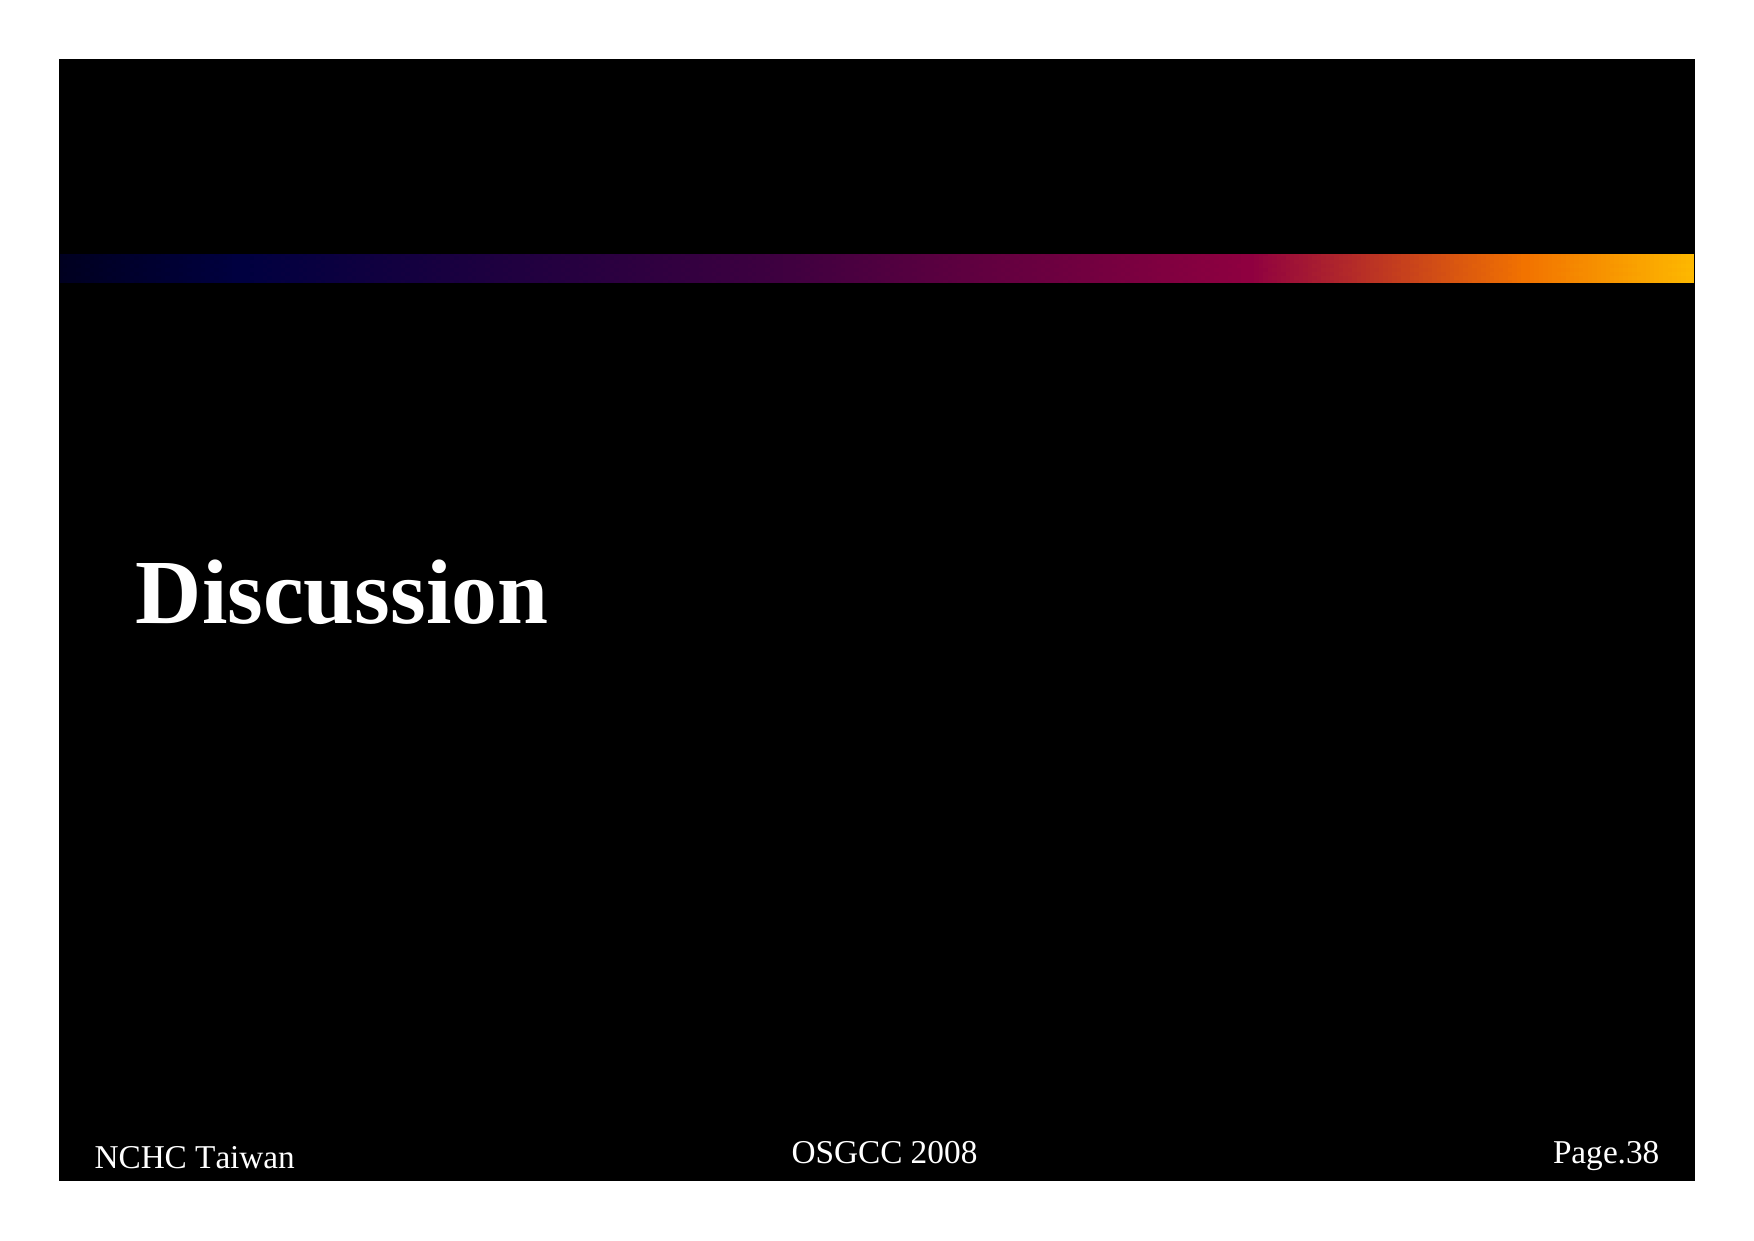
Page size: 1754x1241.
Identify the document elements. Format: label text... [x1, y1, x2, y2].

list Discussion [118, 307, 1610, 1075]
picture [60, 254, 1694, 283]
